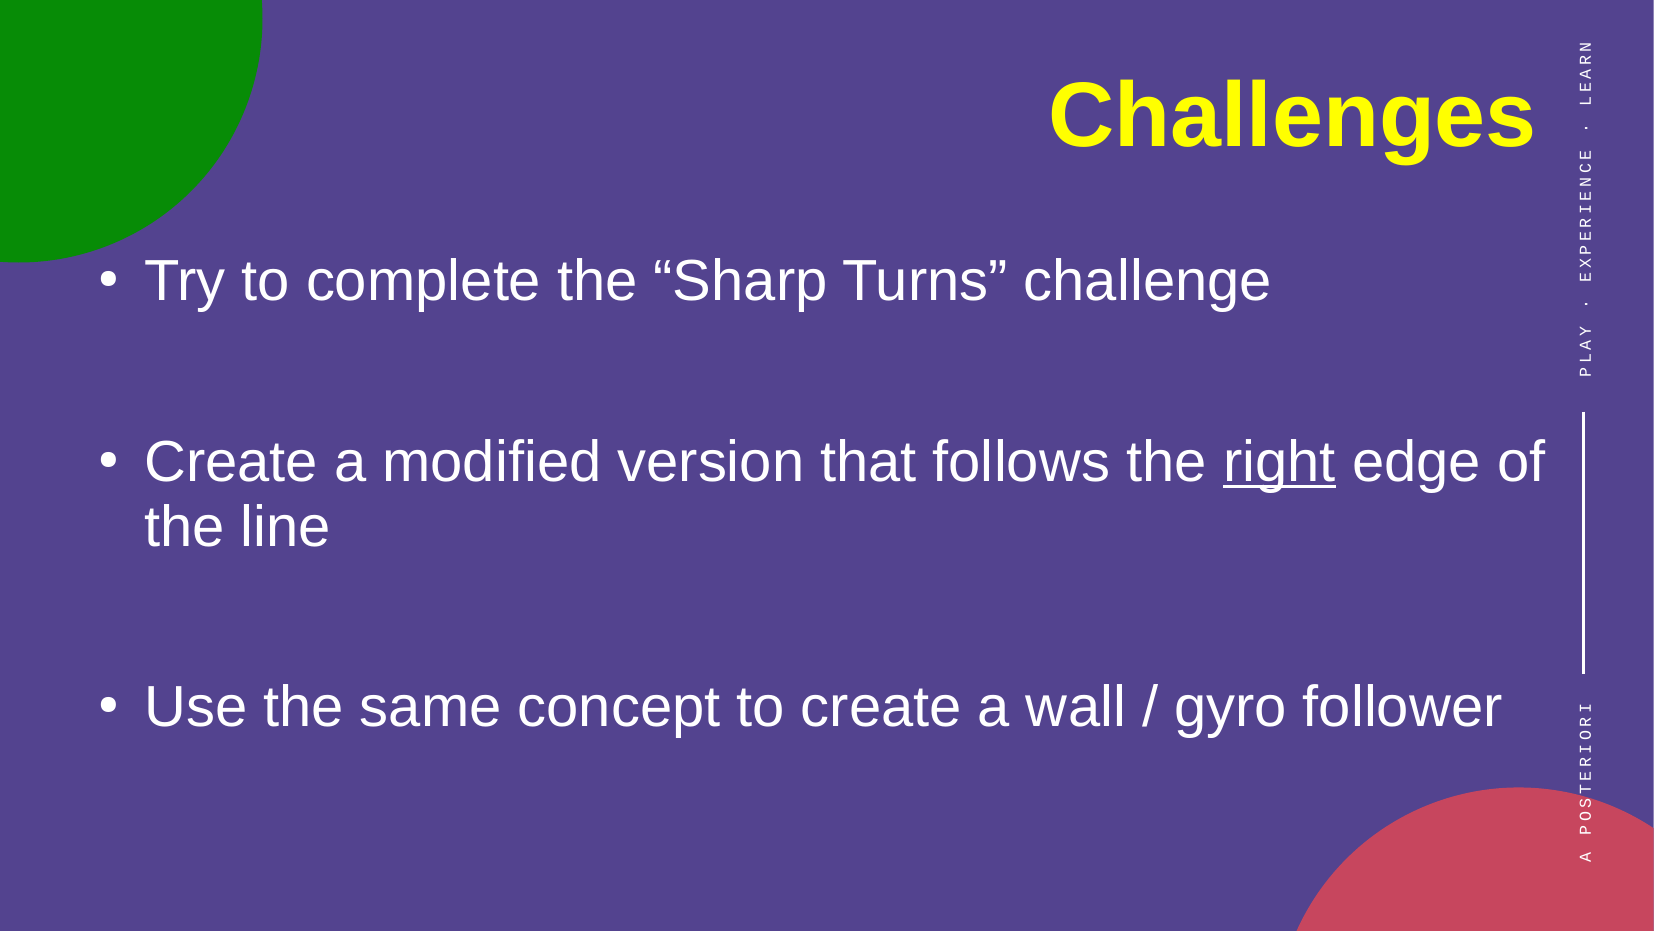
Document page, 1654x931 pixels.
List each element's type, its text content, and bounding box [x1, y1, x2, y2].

title Challenges [262, 37, 1538, 193]
list Try to complete the “Sharp Turns” challenge Create a modified version that follows the right edge of the line Use the same concept to create a wall / gyro follower [82, 248, 1571, 788]
